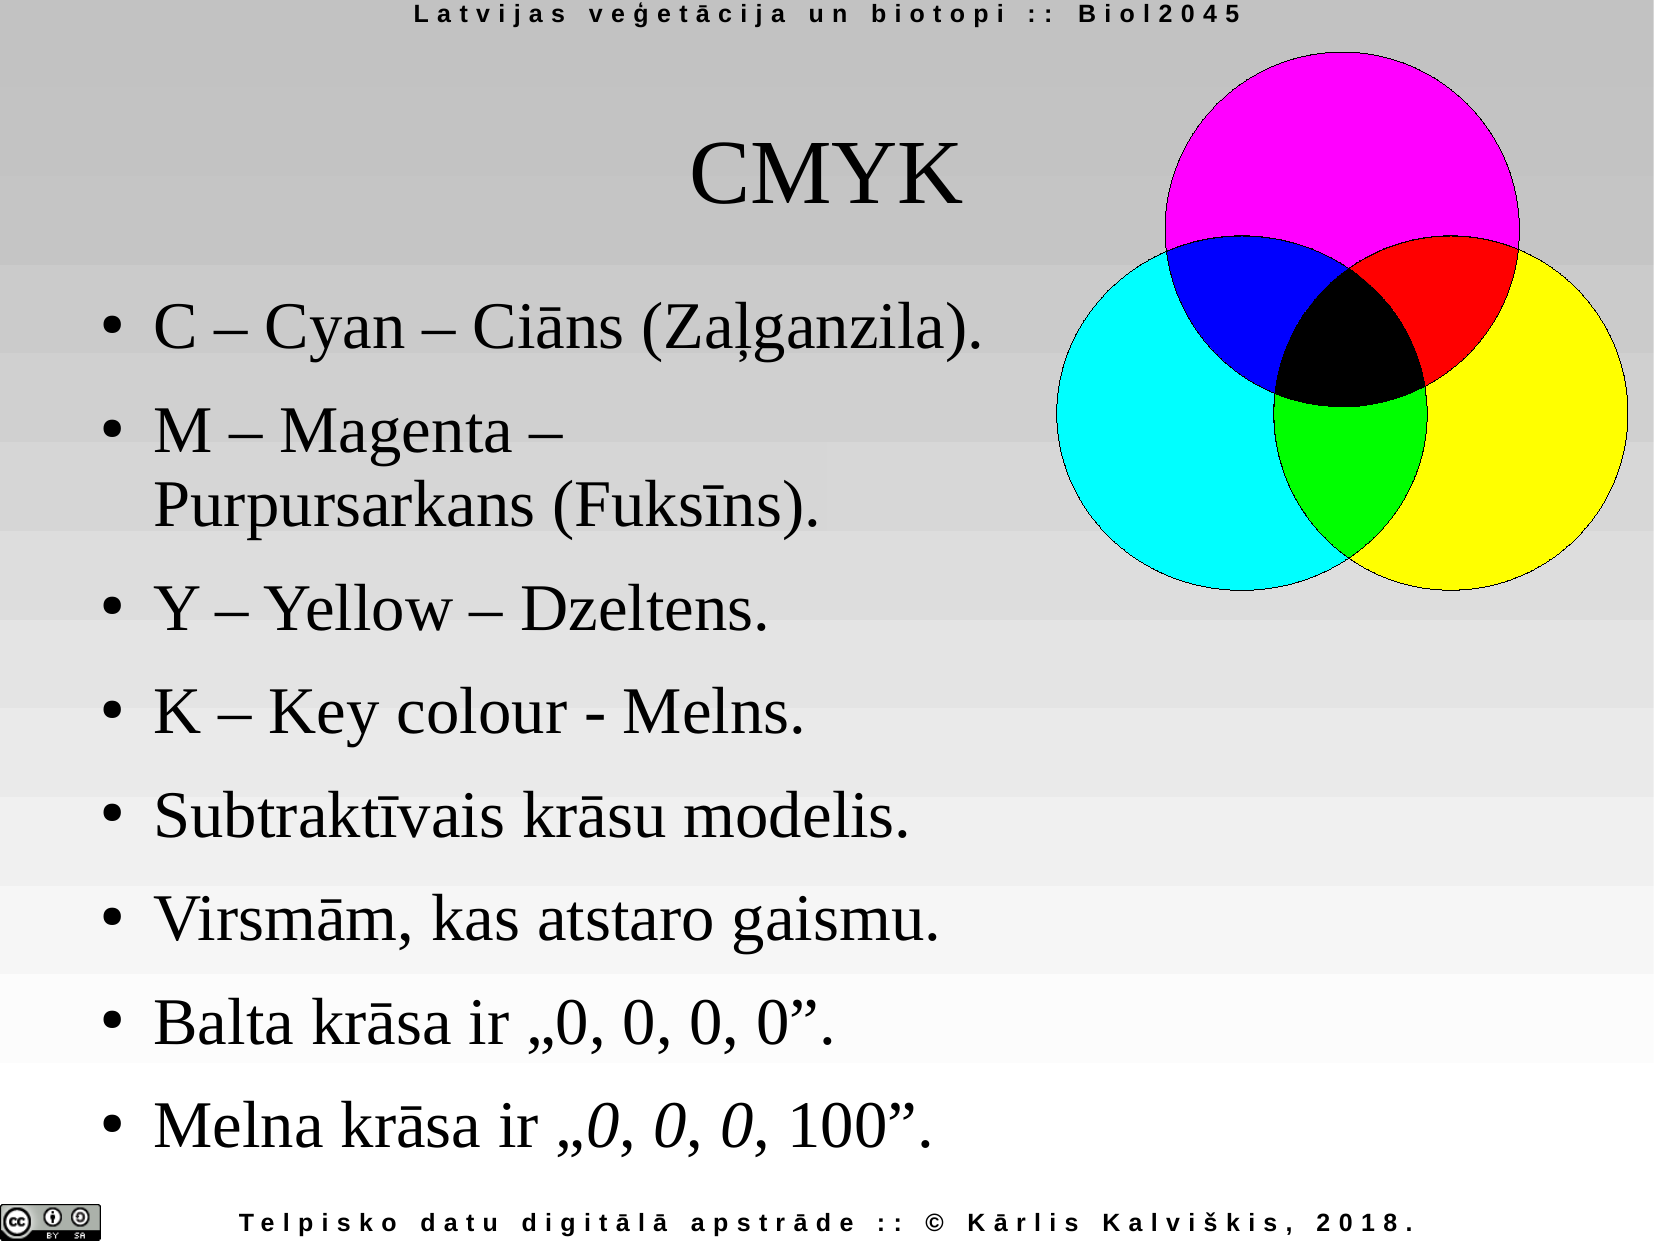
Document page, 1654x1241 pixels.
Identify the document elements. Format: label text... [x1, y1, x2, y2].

text_box [1056, 52, 1628, 591]
list C – Cyan – Ciāns (Zaļganzila). M – Magenta – Purpursarkans (Fuksīns). Y – Yellow – Dzeltens. K – Key colour - Melns. Subtraktīvais krāsu modelis. Virsmām, kas atstaro gaismu. Balta krāsa ir „0, 0, 0, 0”. Melna krāsa ir „0, 0, 0, 100”. [82, 289, 1571, 1163]
title CMYK [29, 49, 1625, 296]
picture [0, 0, 1654, 1241]
